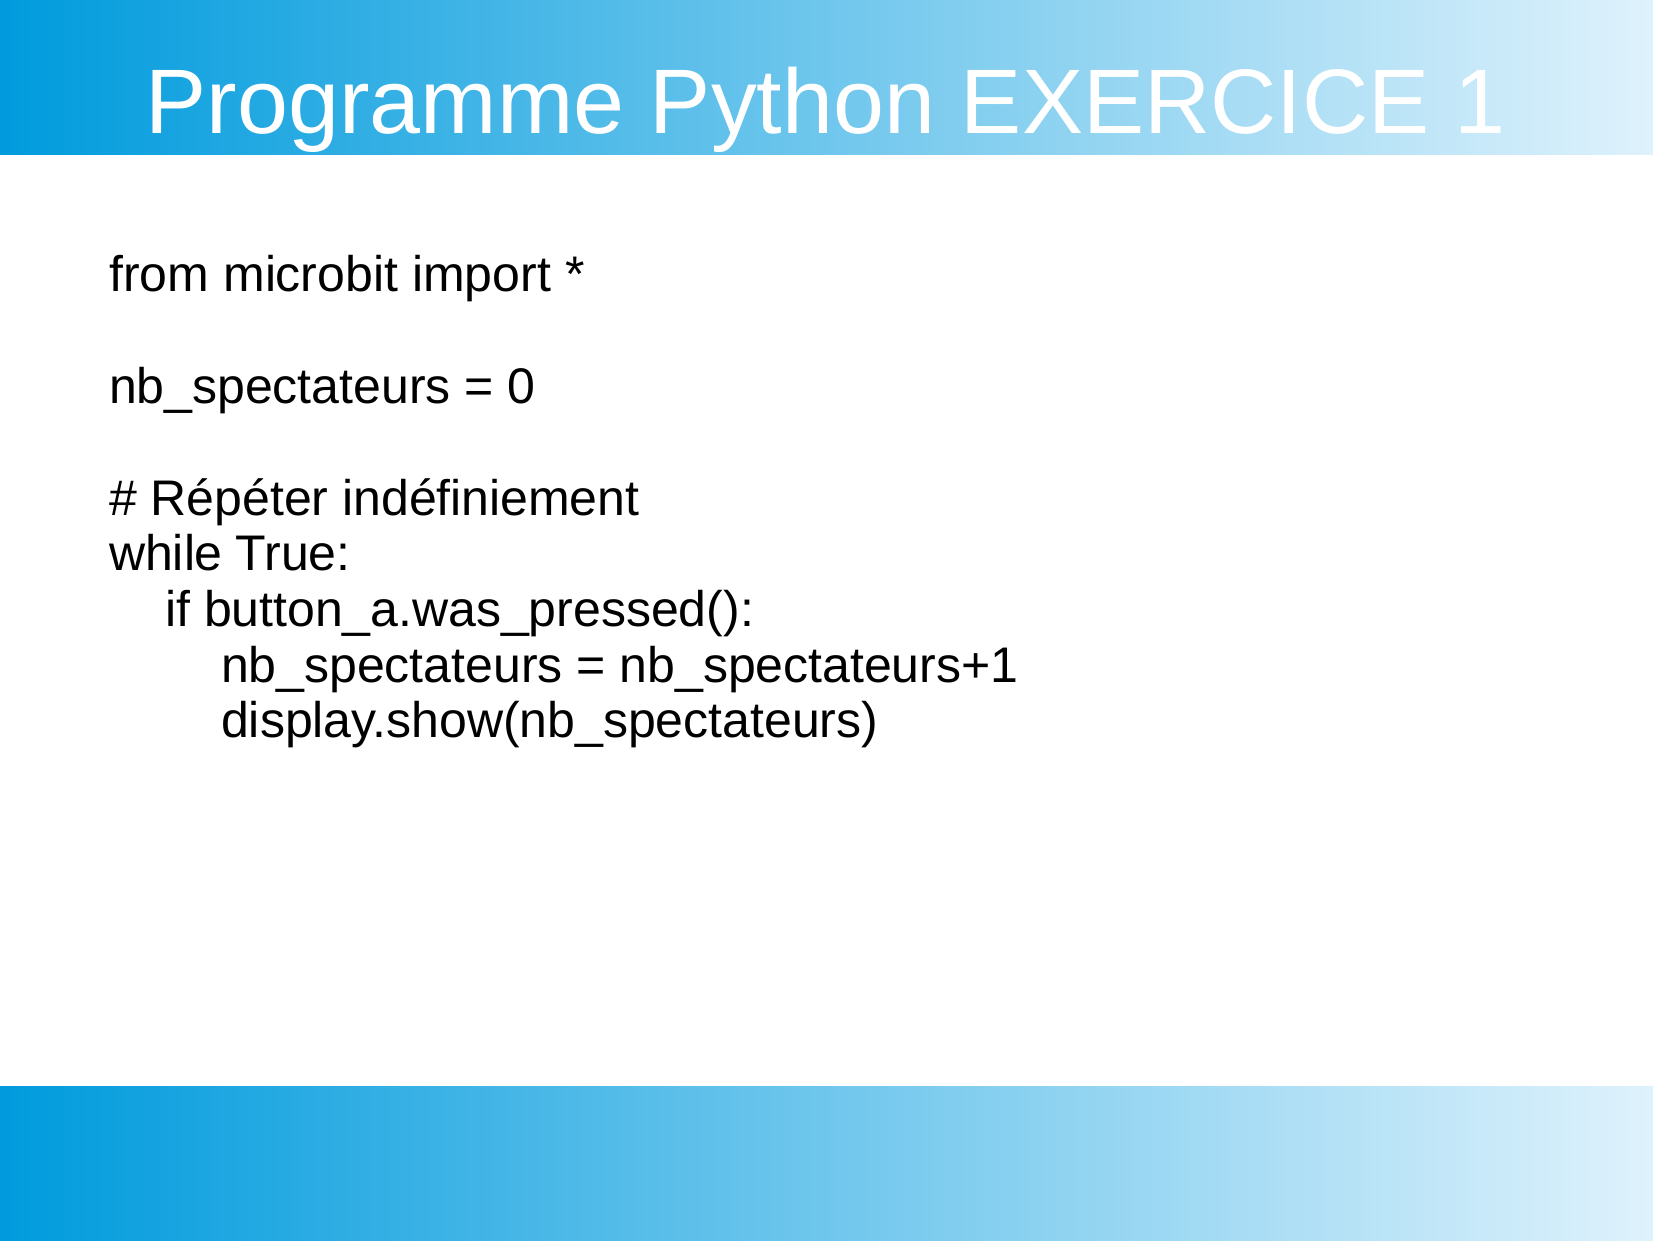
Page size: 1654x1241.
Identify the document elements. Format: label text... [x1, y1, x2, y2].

text_box from microbit import * nb_spectateurs = 0 # Répéter indéfiniement while True: if button_a.was_pressed(): nb_spectateurs = nb_spectateurs+1 display.show(nb_spectateurs) [94, 239, 1512, 1028]
title Programme Python EXERCICE 1 [82, 49, 1571, 155]
